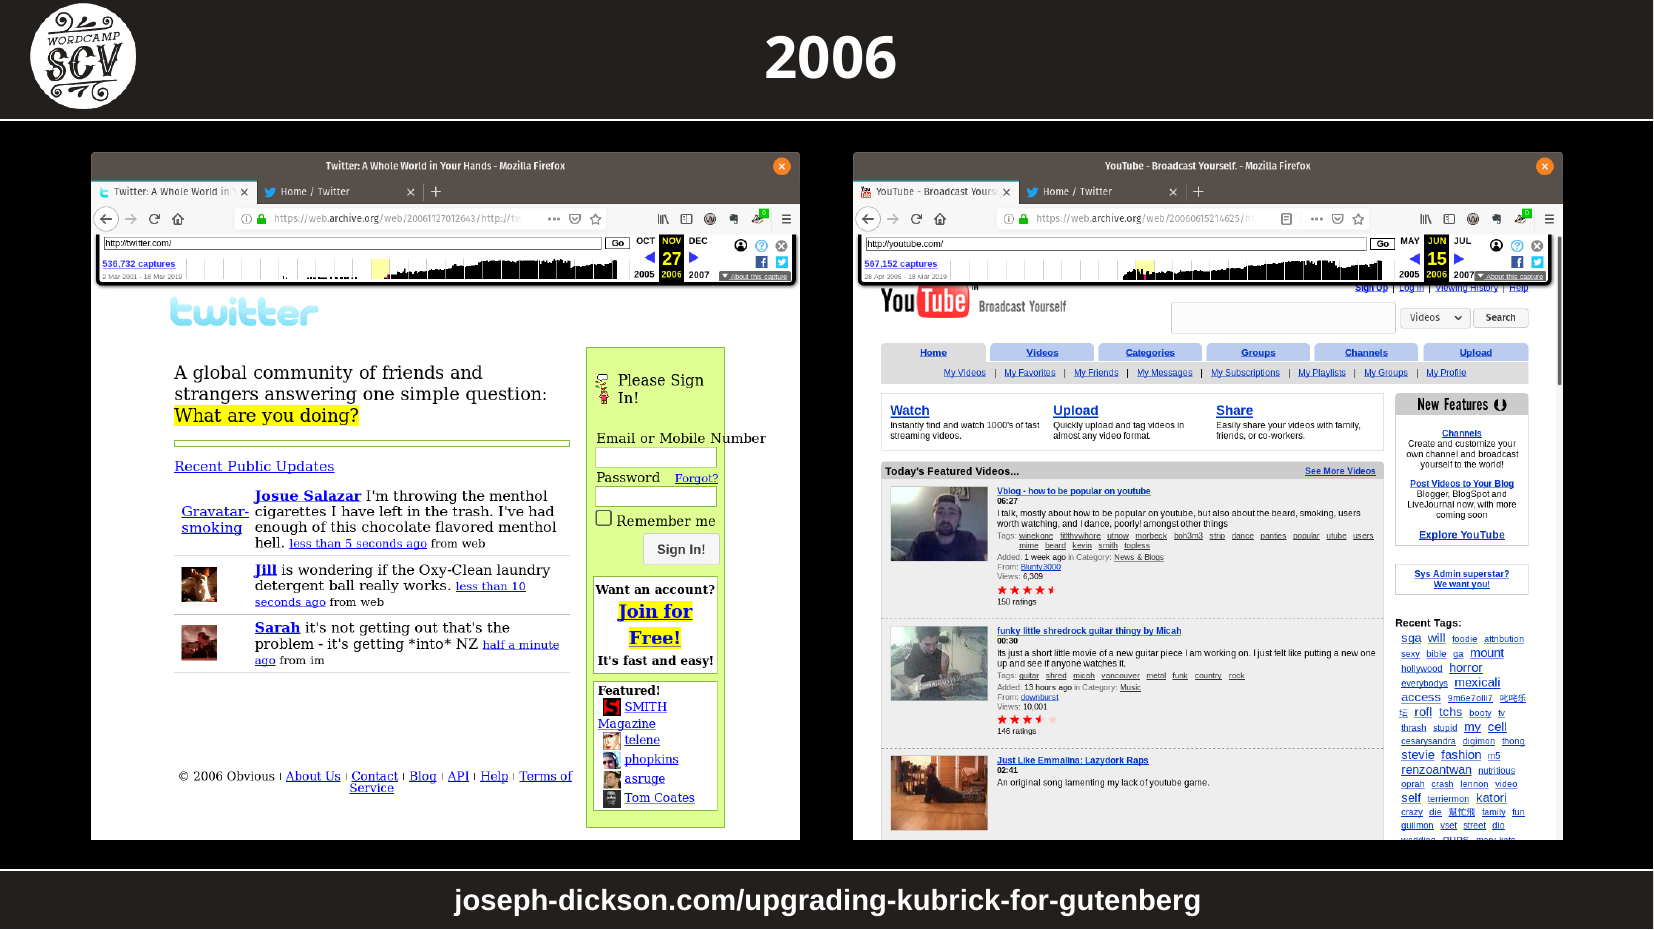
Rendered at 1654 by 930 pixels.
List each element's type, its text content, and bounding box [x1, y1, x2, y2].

picture [91, 152, 800, 841]
picture [853, 152, 1563, 841]
picture [30, 3, 87, 109]
title 2006 [87, 0, 1576, 134]
